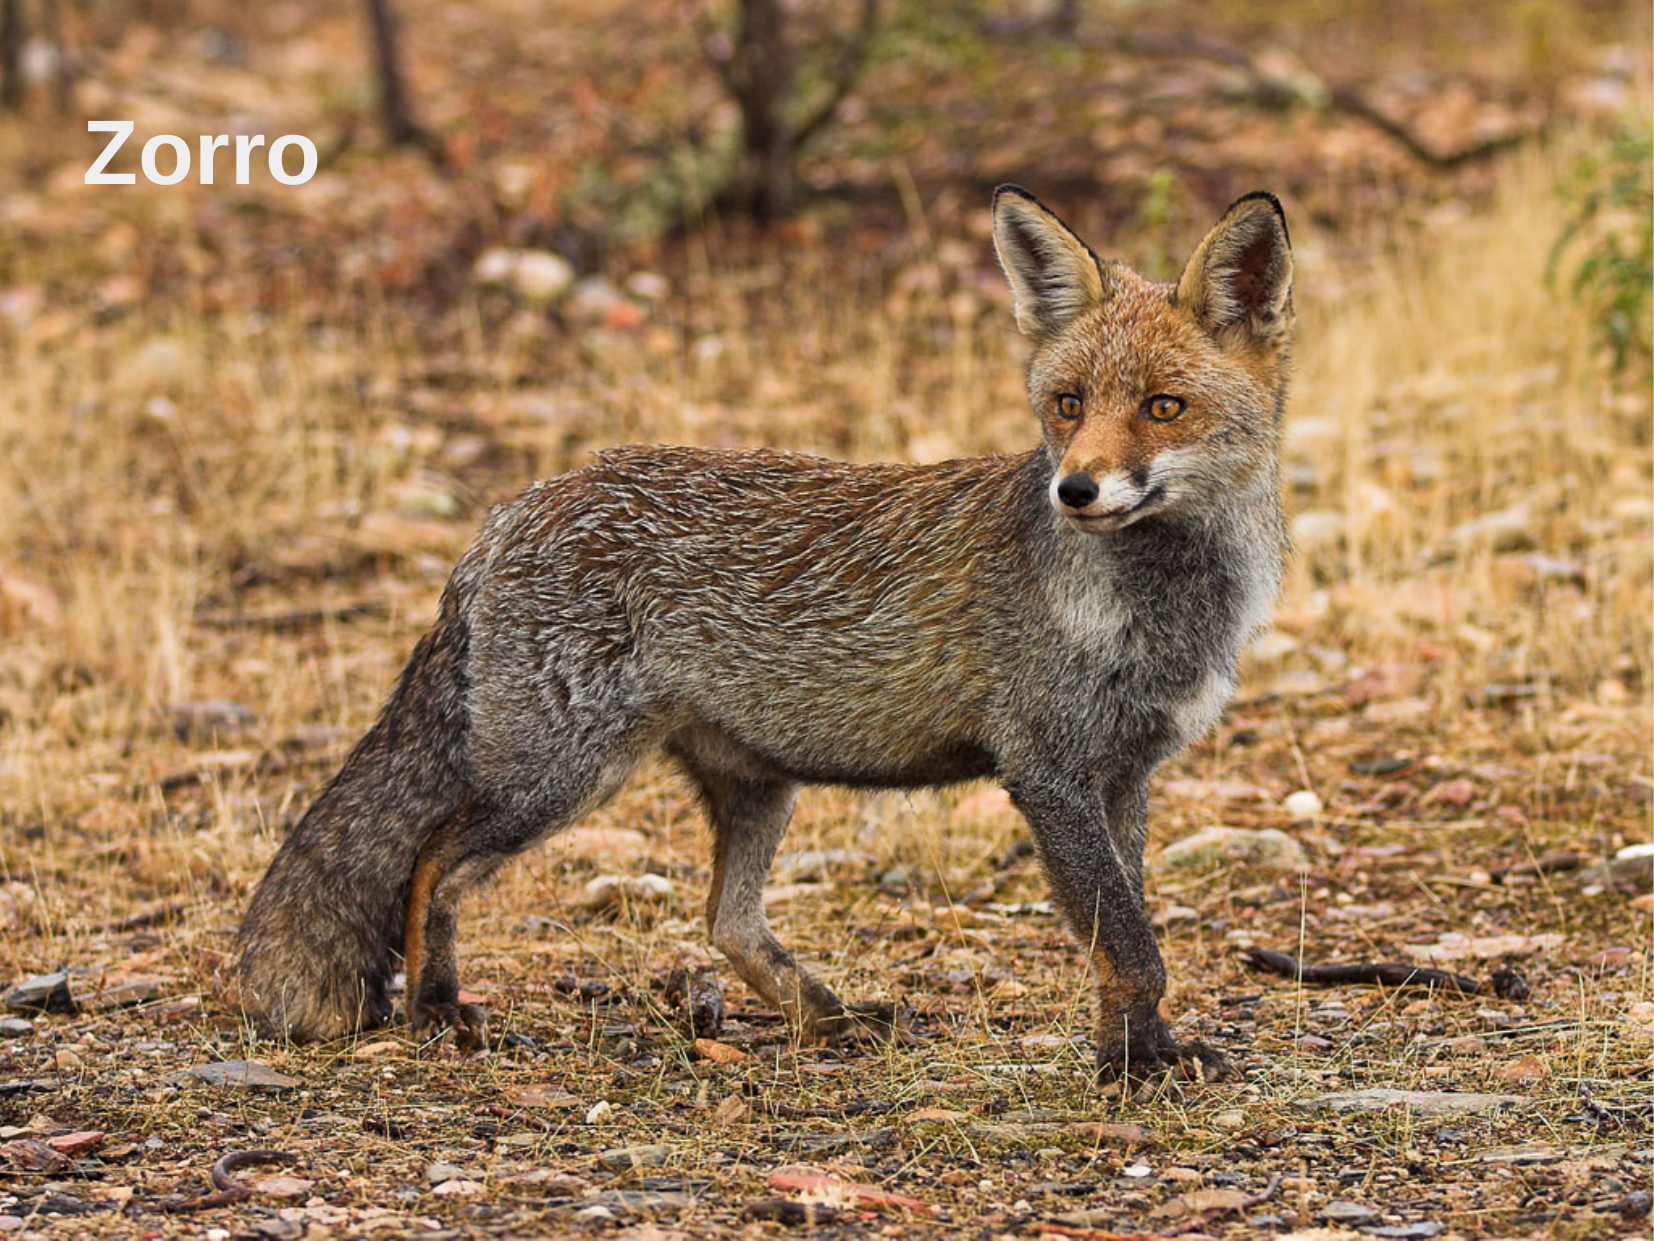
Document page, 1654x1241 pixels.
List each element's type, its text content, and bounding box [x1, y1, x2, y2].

title Zorro [82, 49, 1571, 257]
picture [0, 0, 1654, 1241]
